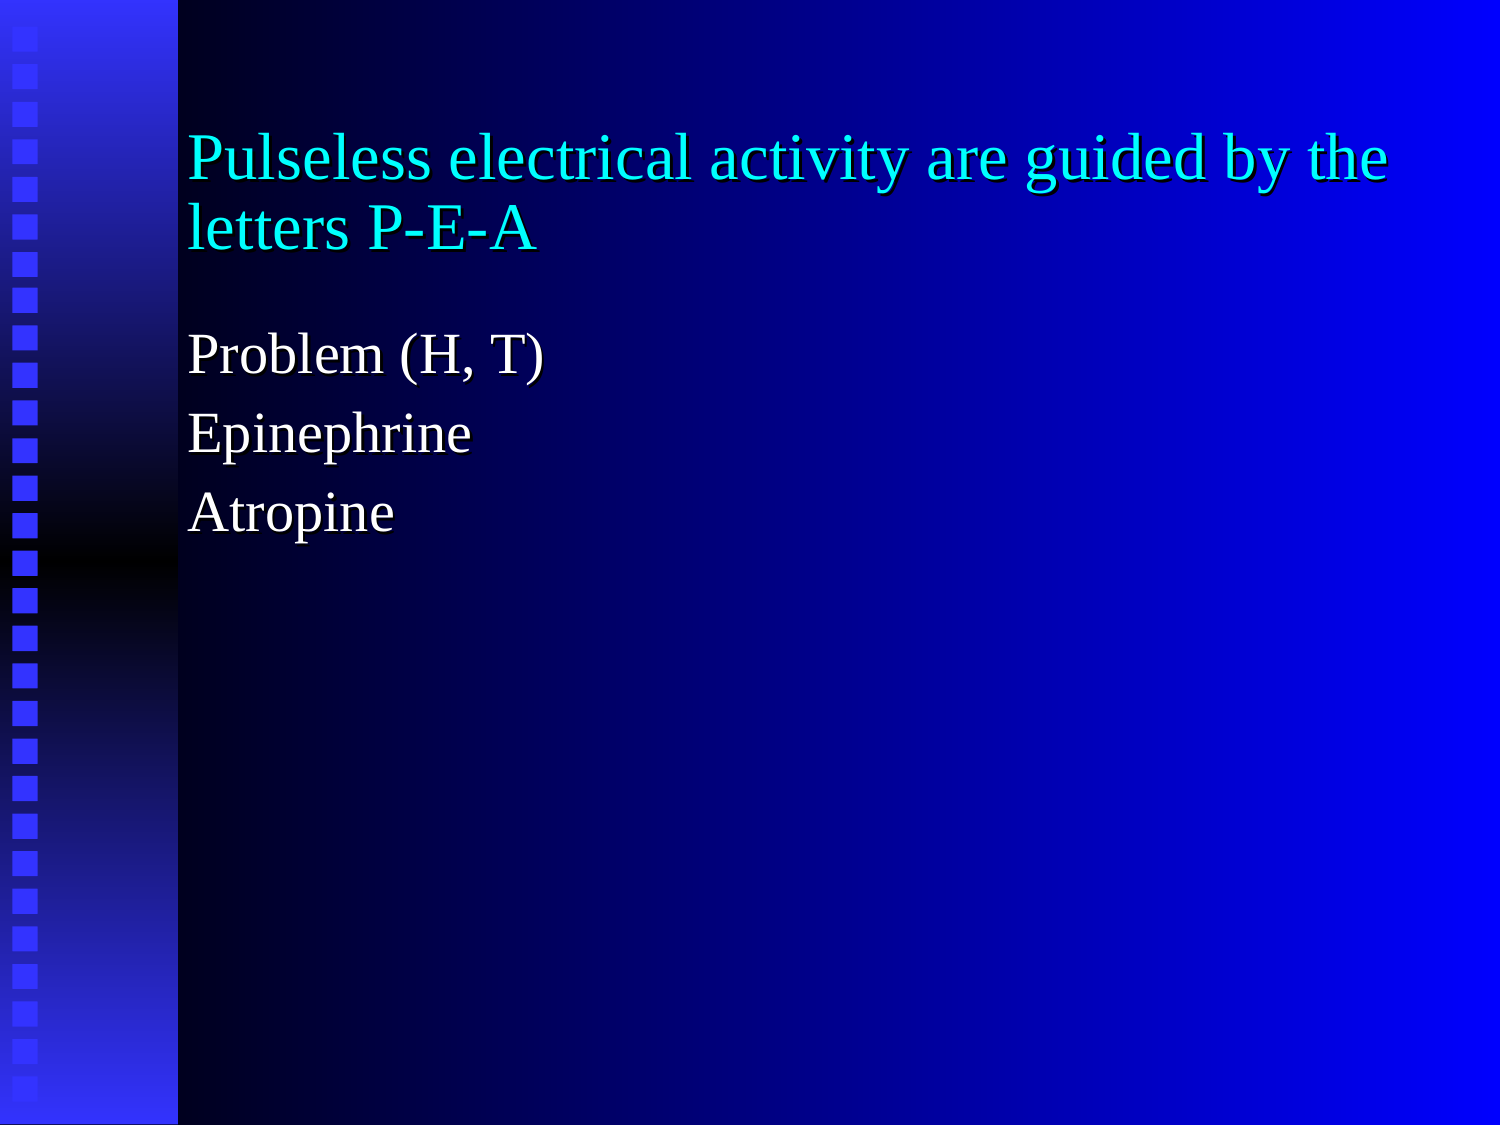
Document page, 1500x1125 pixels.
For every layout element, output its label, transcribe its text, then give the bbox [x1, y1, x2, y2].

title Pulseless electrical activity are guided by the letters P-E-A [187, 99, 1463, 288]
list Problem (H, T) Epinephrine Atropine [187, 324, 1463, 1001]
